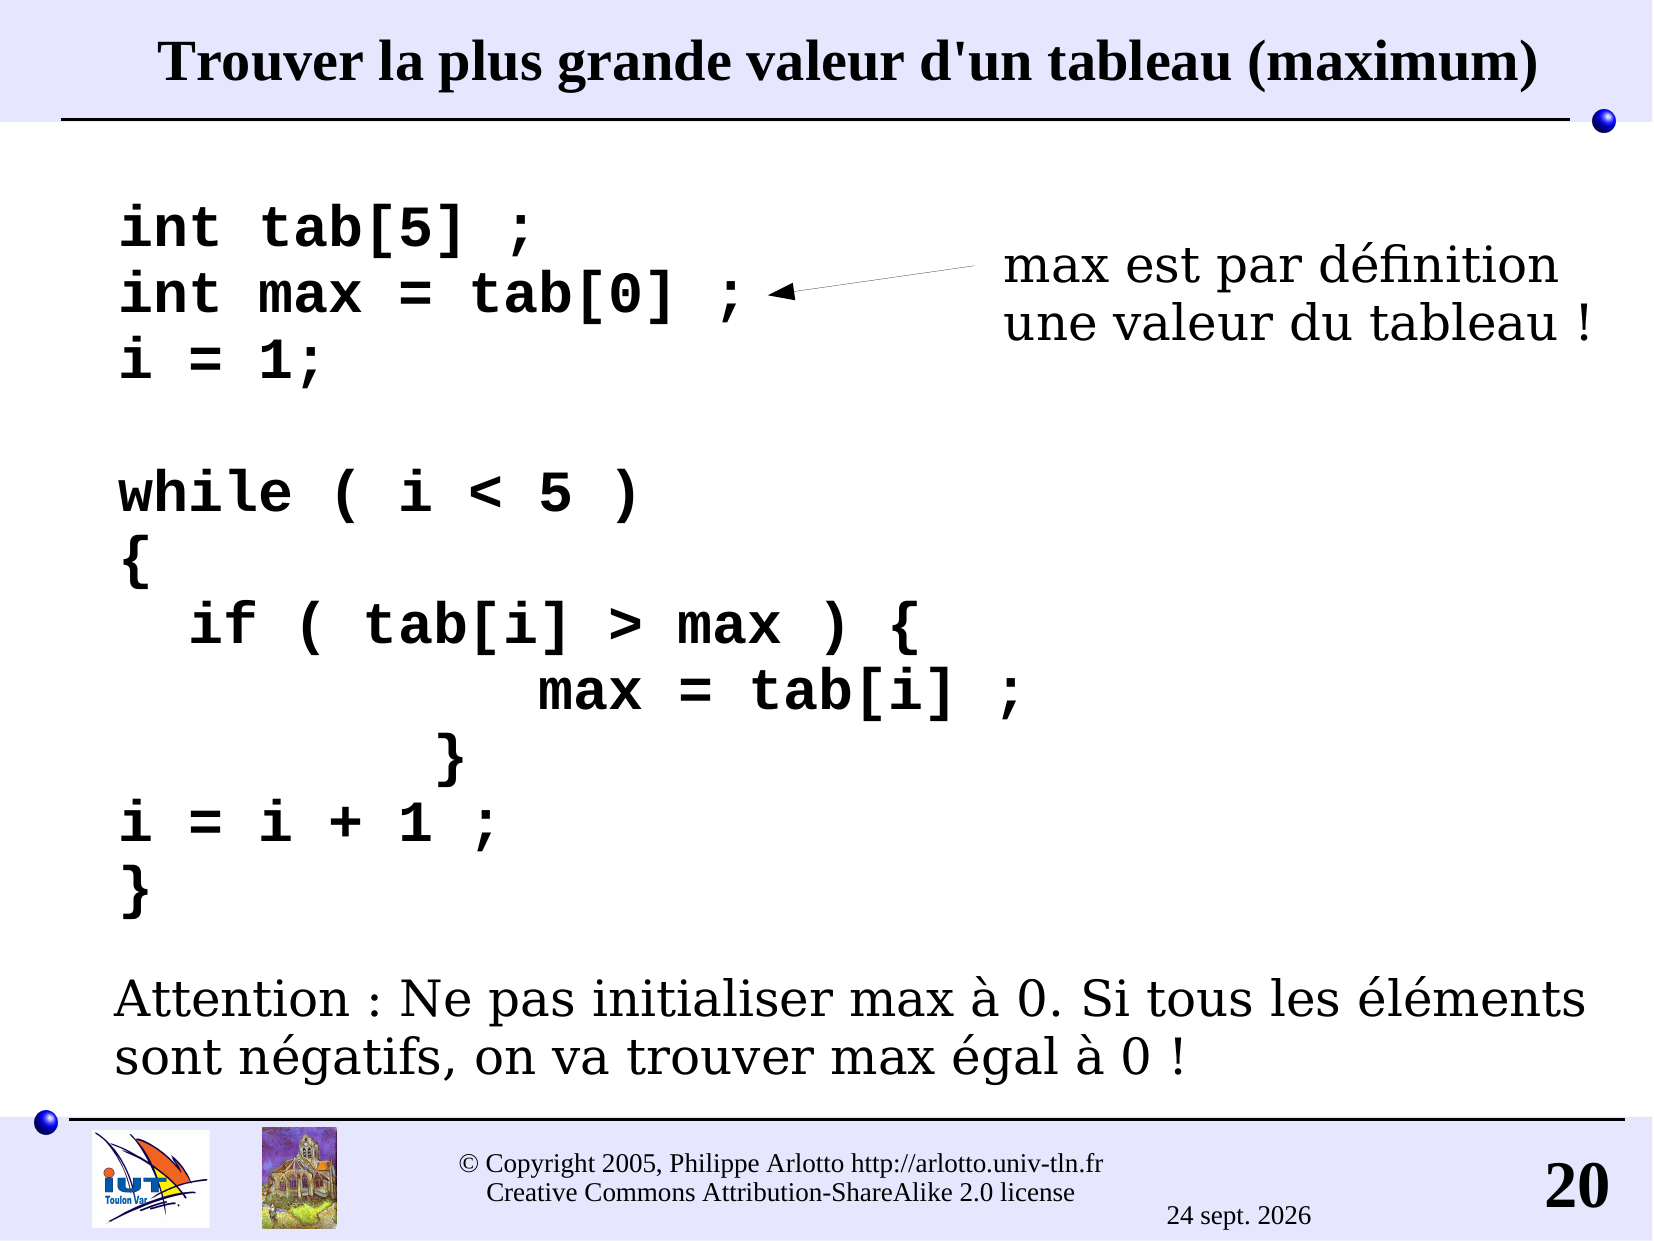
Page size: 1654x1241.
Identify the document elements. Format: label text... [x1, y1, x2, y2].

text_box max est par définition une valeur du tableau ! [1003, 236, 1596, 353]
text_box Attention : Ne pas initialiser max à 0. Si tous les éléments sont négatifs, on va trouver max égal à 0 ! [114, 969, 1589, 1087]
picture [262, 1127, 337, 1229]
title Trouver la plus grande valeur d'un tableau (maximum) [95, 14, 1585, 107]
text_box int tab[5] ; int max = tab[0] ; i = 1; while ( i < 5 ) { if ( tab[i] > max ) { max = tab[i] ; } i = i + 1 ; } [118, 198, 1388, 931]
